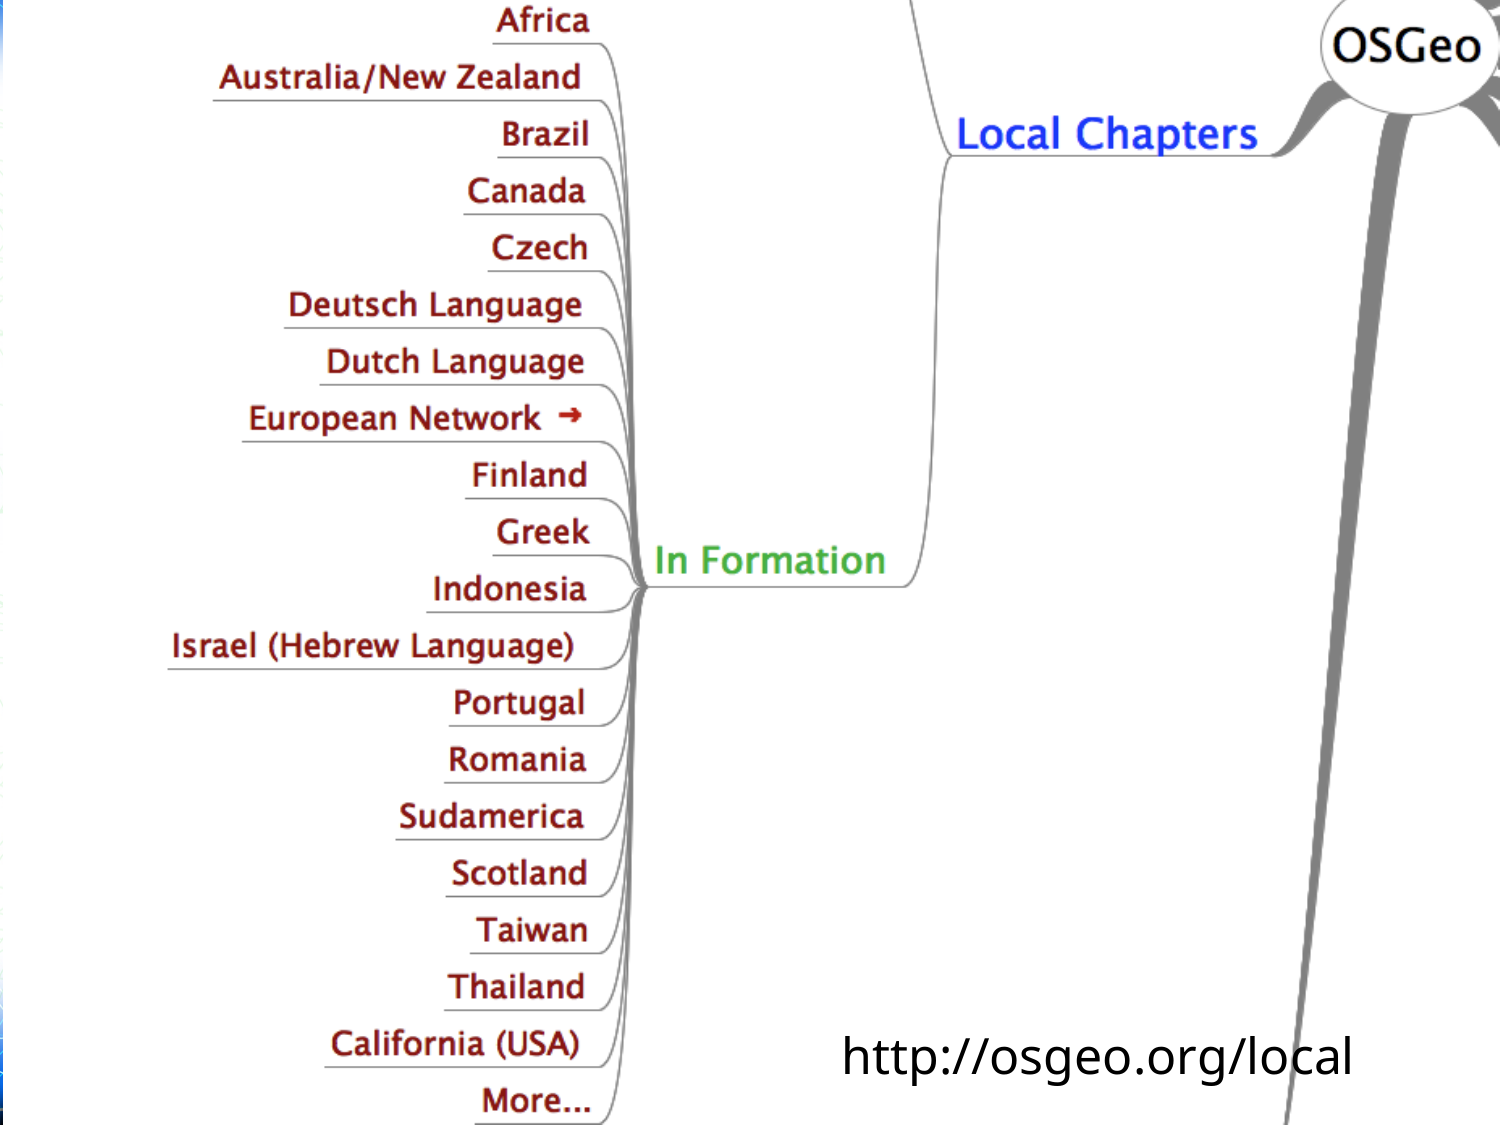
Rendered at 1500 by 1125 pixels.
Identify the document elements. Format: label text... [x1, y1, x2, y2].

picture [0, 0, 1500, 1125]
text_box http://osgeo.org/local [826, 1017, 1447, 1093]
